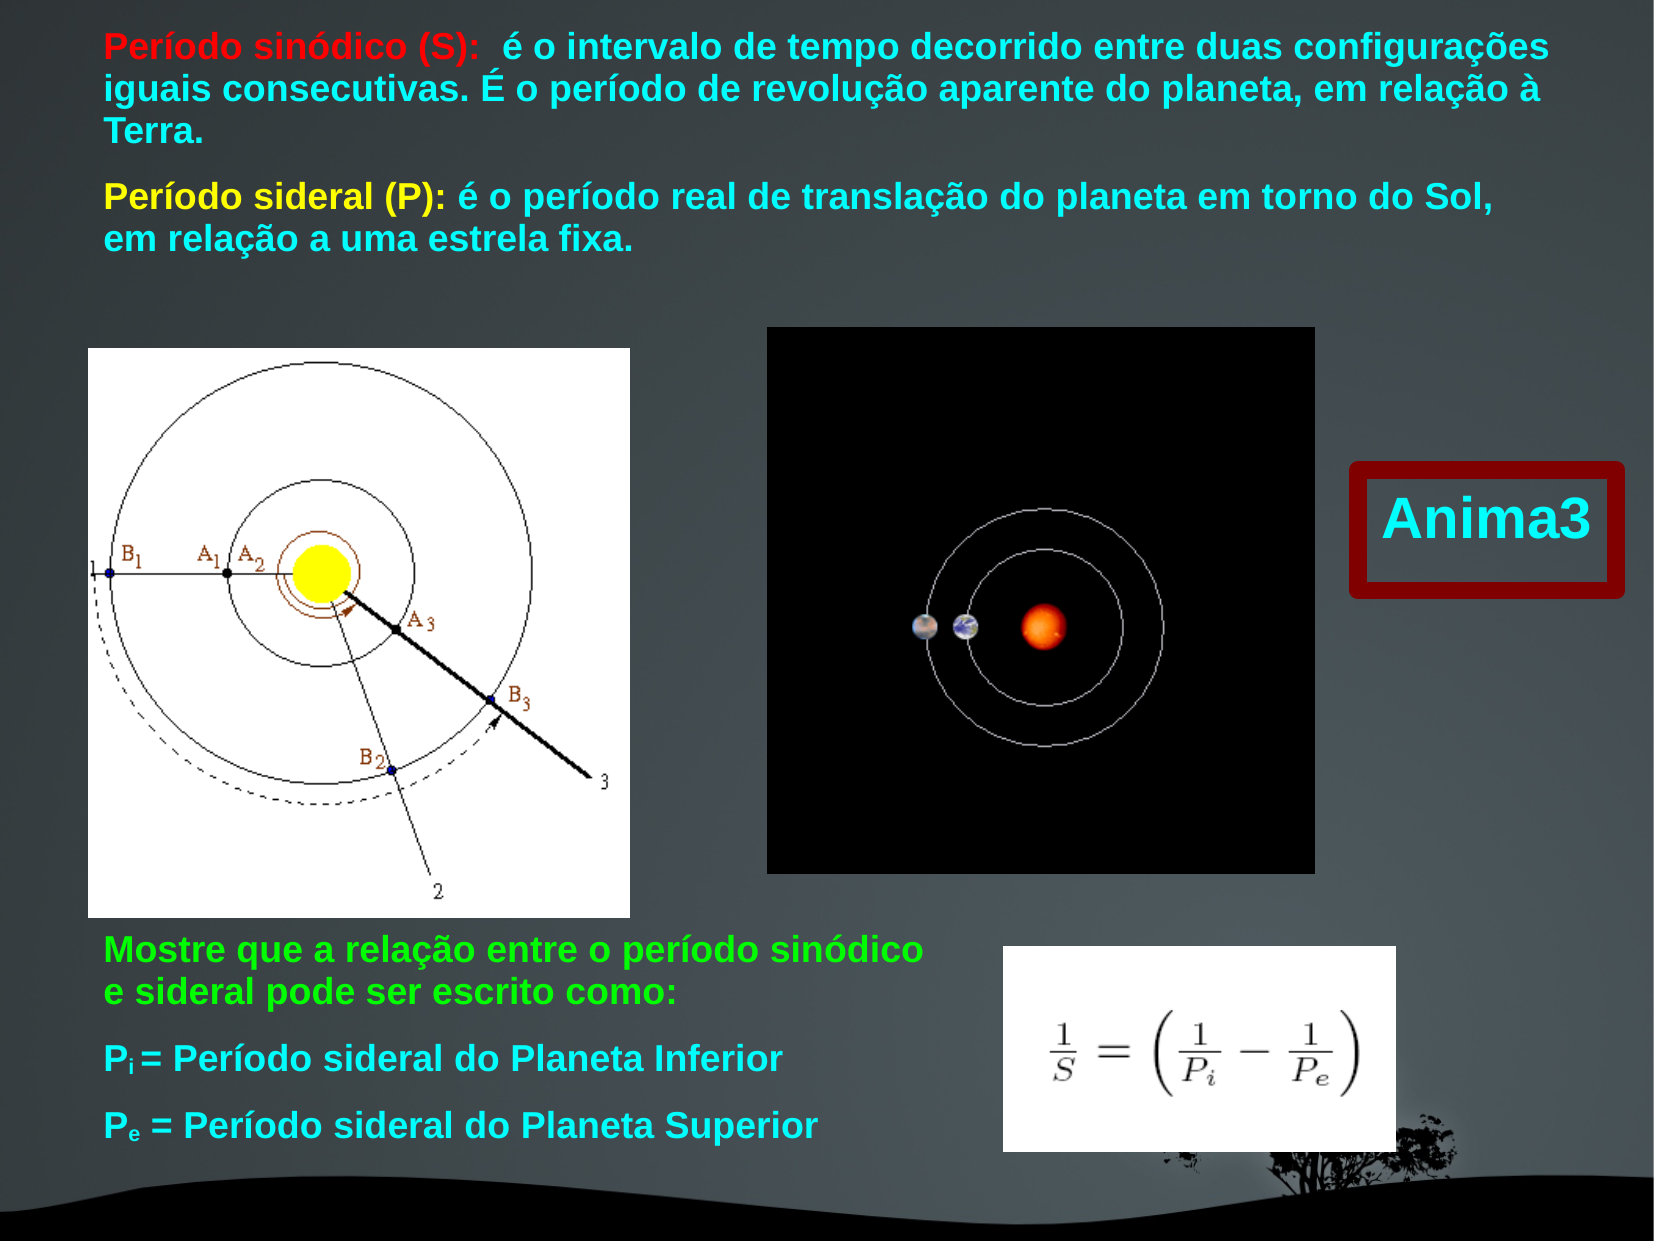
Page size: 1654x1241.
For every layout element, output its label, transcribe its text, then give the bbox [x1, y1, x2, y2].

text_box Anima3 [1358, 470, 1617, 591]
picture [0, 0, 1654, 1241]
text_box Período sinódico (S): é o intervalo de tempo decorrido entre duas configurações iguais consecutivas. É o período de revolução aparente do planeta, em relação à Terra. Período sideral (P): é o período real de translação do planeta em torno do Sol, em relação a uma estrela fixa. [88, 17, 1568, 423]
text_box Mostre que a relação entre o período sinódico e sideral pode ser escrito como: Pi = Período sideral do Planeta Inferior Pe = Período sideral do Planeta Superior [88, 921, 945, 1235]
